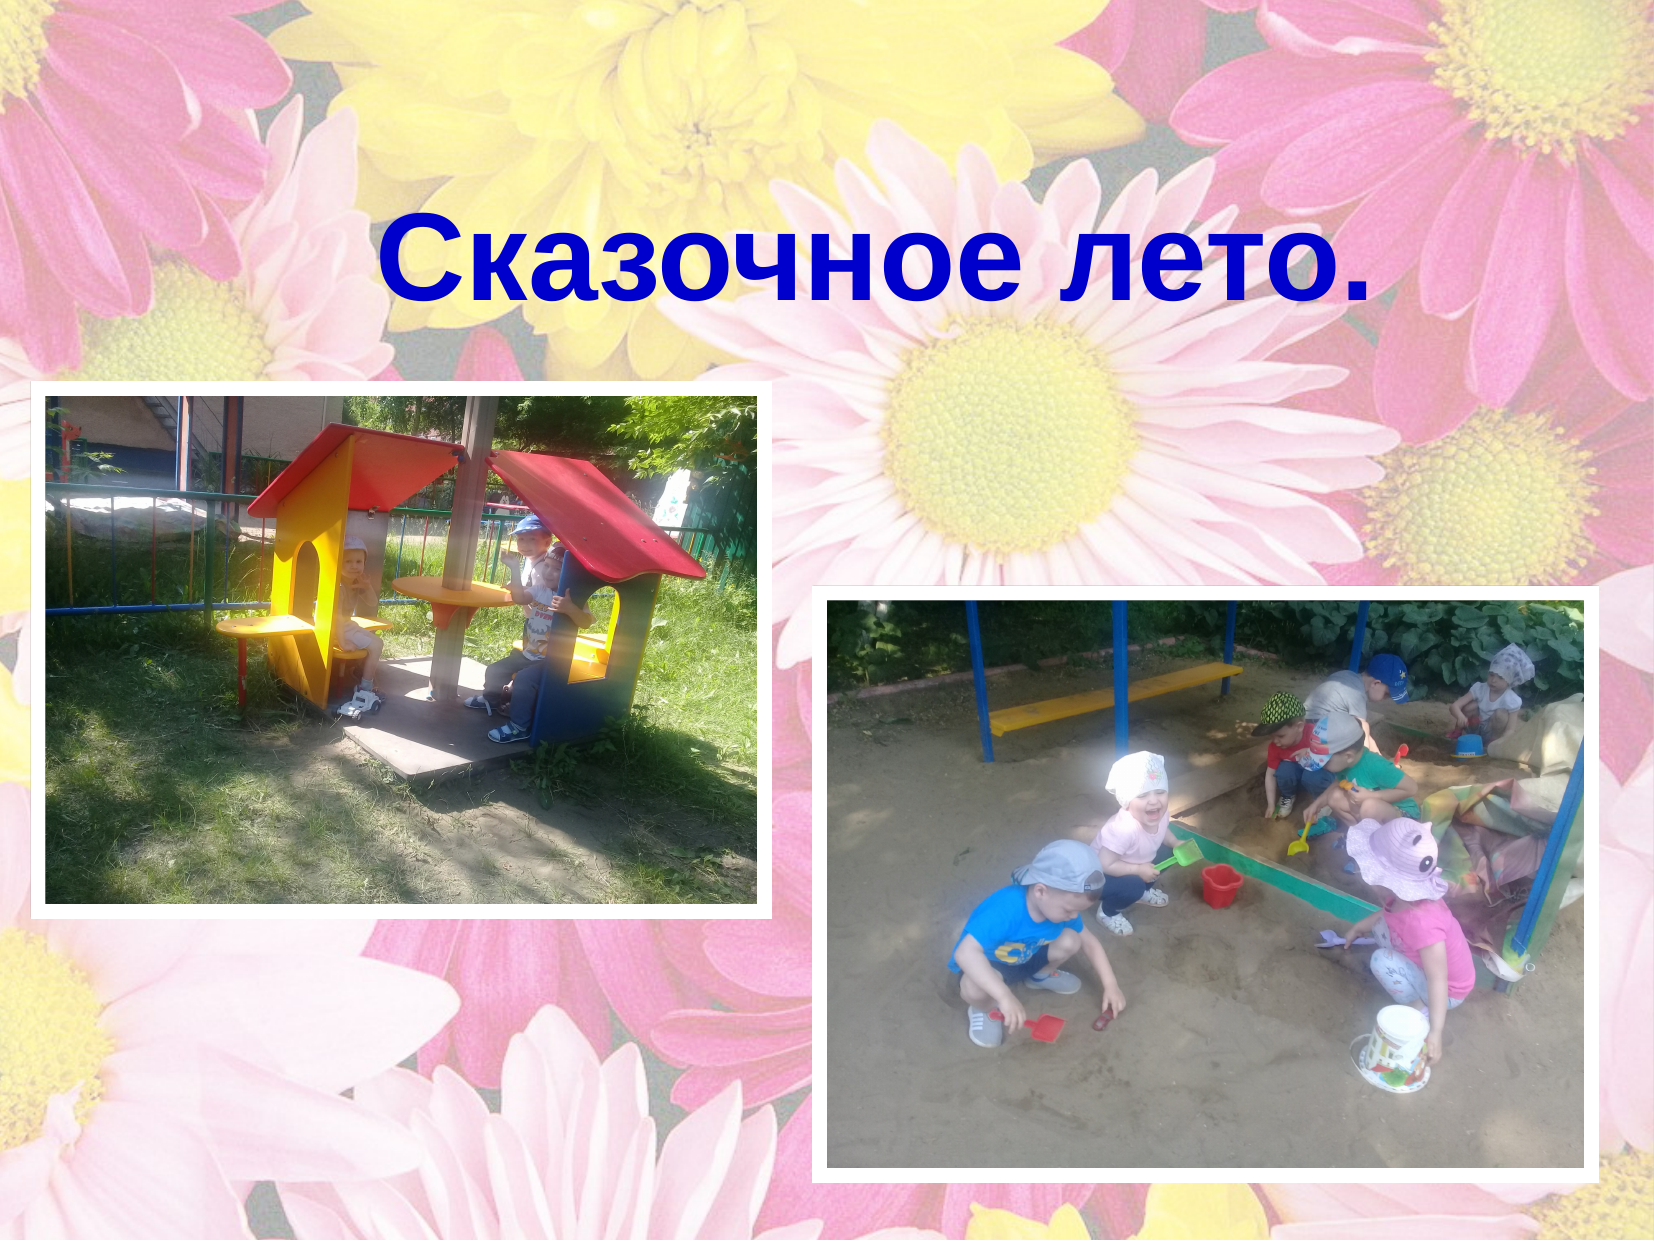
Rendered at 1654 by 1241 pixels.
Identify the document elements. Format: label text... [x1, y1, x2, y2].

text_box Сказочное лето. [324, 131, 1427, 370]
picture [0, 0, 1654, 1241]
